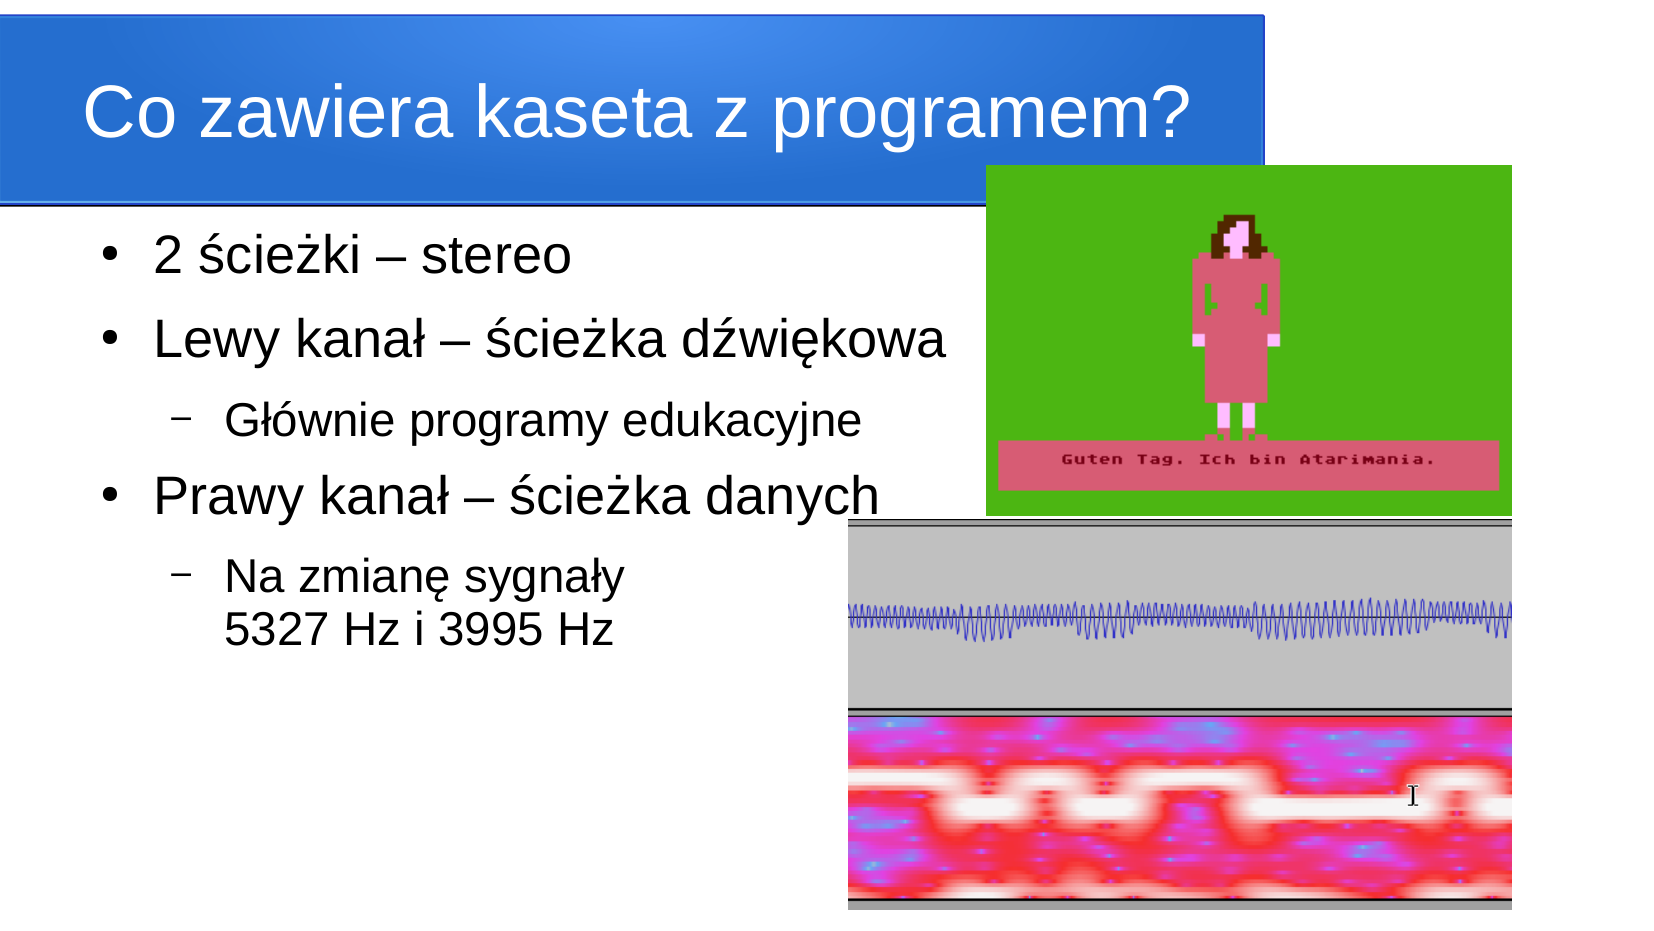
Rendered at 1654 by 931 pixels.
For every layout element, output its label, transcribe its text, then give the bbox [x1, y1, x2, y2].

picture [848, 519, 1512, 910]
picture [986, 165, 1512, 516]
list 2 ścieżki – stereo Lewy kanał – ścieżka dźwiękowa Głównie programy edukacyjne Prawy kanał – ścieżka danych Na zmianę sygnały 5327 Hz i 3995 Hz [82, 224, 1571, 764]
title Co zawiera kaseta z programem? [82, 35, 1235, 189]
